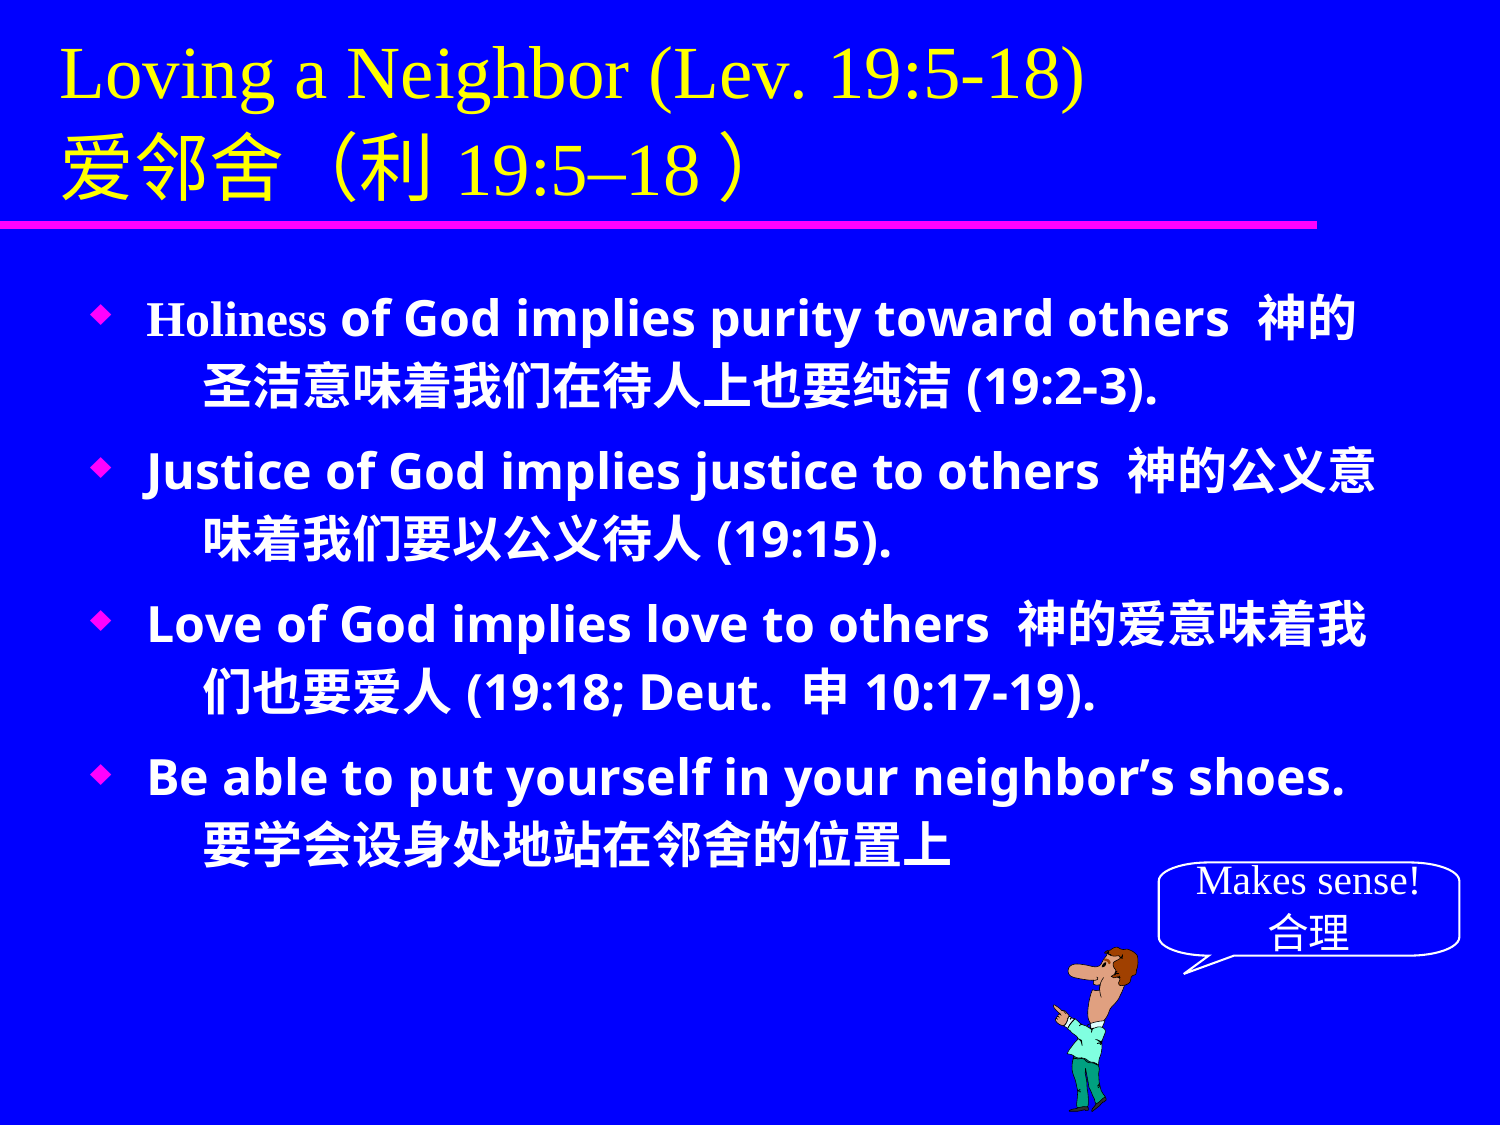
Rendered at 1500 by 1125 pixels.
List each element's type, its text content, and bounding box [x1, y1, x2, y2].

chart [1052, 946, 1139, 1113]
text_box Makes sense! 合理 [1158, 862, 1460, 974]
list Holiness of God implies purity toward others 神的圣洁意味着我们在待人上也要纯洁(19:2-3). Justice of God implies justice to others 神的公义意味着我们要以公义待人(19:15). Love of God implies love to others 神的爱意味着我们也要爱人(19:18; Deut. 申10:17-19). Be able to put yourself in your neighbor’s shoes. 要学会设身处地站在邻舍的位置上 [75, 275, 1422, 1038]
title Loving a Neighbor (Lev. 19:5-18) 爱邻舍（利19:5–18） [44, 39, 1422, 225]
